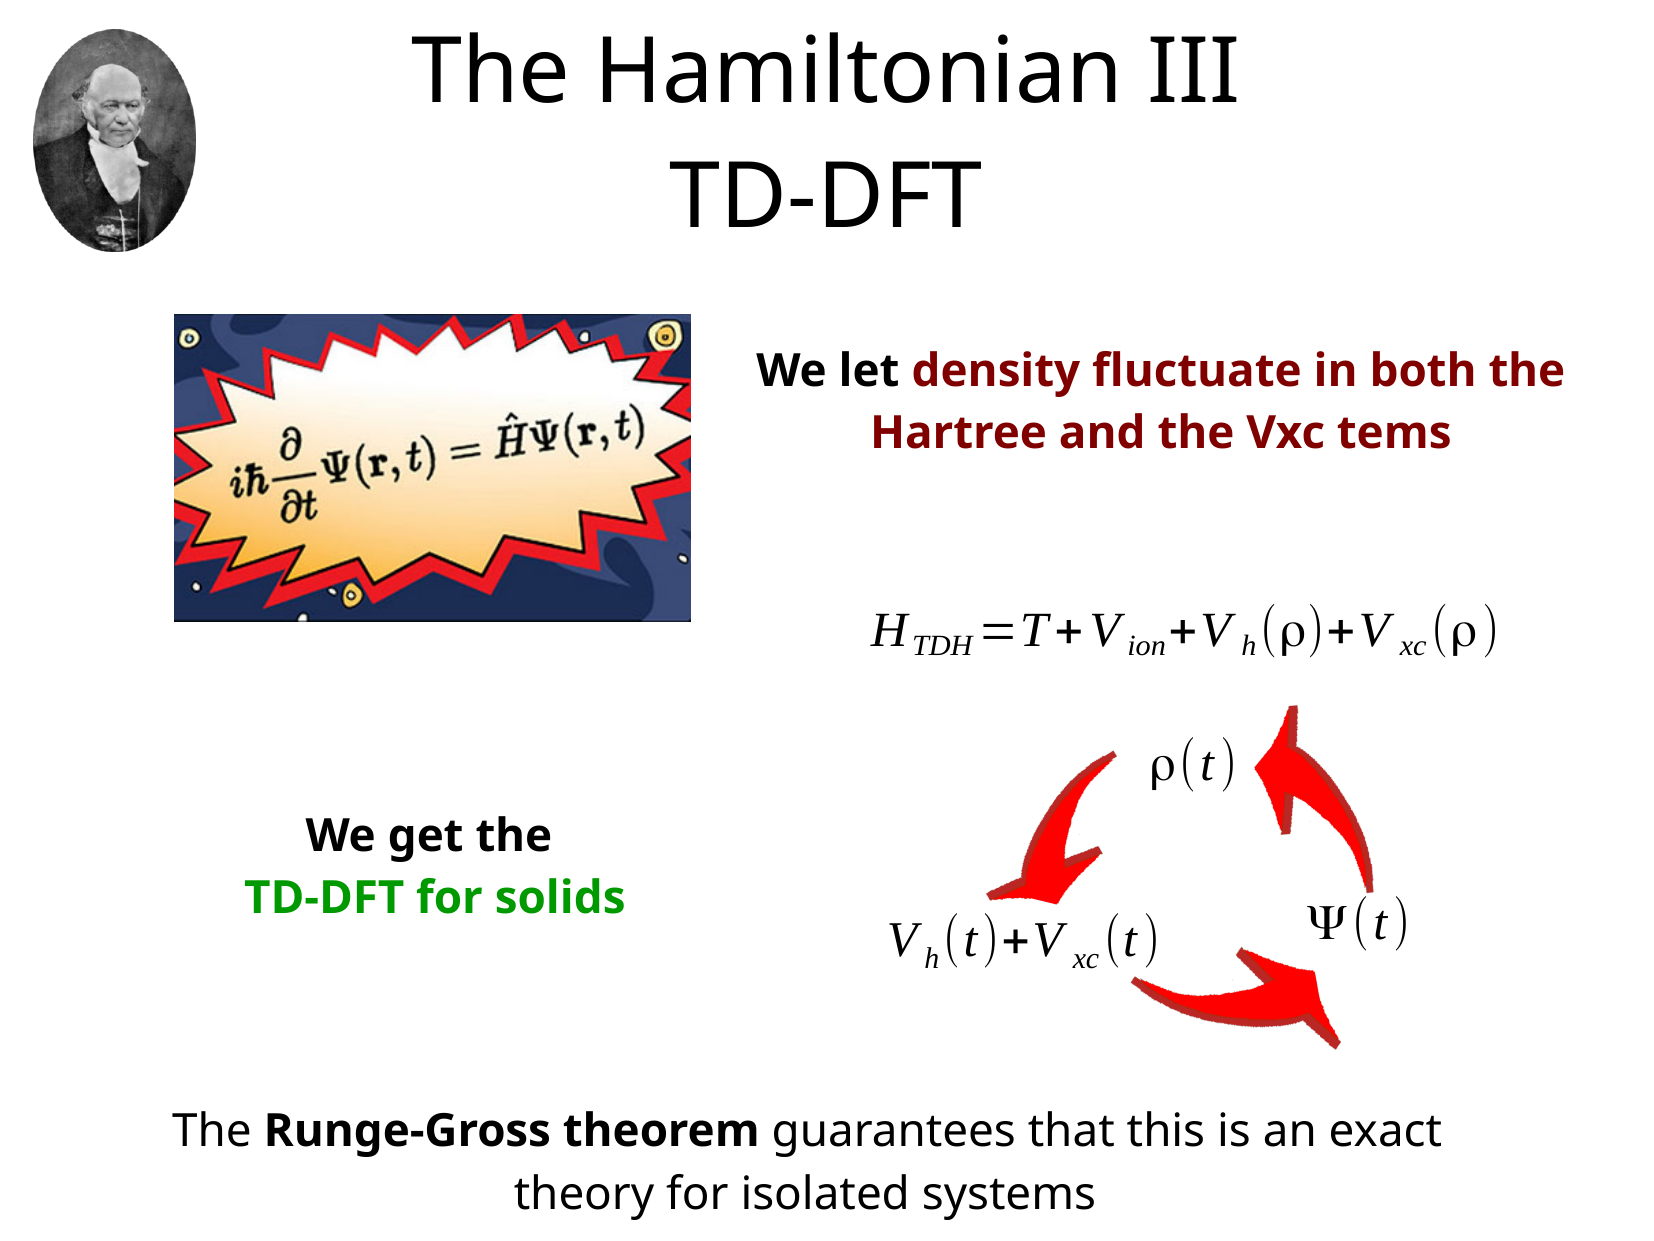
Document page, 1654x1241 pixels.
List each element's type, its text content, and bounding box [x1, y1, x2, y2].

chart [880, 910, 1113, 975]
chart [855, 600, 1511, 664]
text_box We let density fluctuate in both the Hartree and the Vxc tems [710, 330, 1611, 570]
title The Hamiltonian III TD-DFT [122, 0, 1531, 308]
picture [174, 314, 691, 622]
picture [933, 651, 1479, 1141]
text_box The Runge-Gross theorem guarantees that this is an exact theory for isolated systems [60, 1090, 1516, 1216]
chart [1342, 894, 1416, 954]
text_box We get the TD-DFT for solids [90, 795, 781, 960]
chart [1143, 735, 1243, 796]
picture [33, 29, 196, 252]
